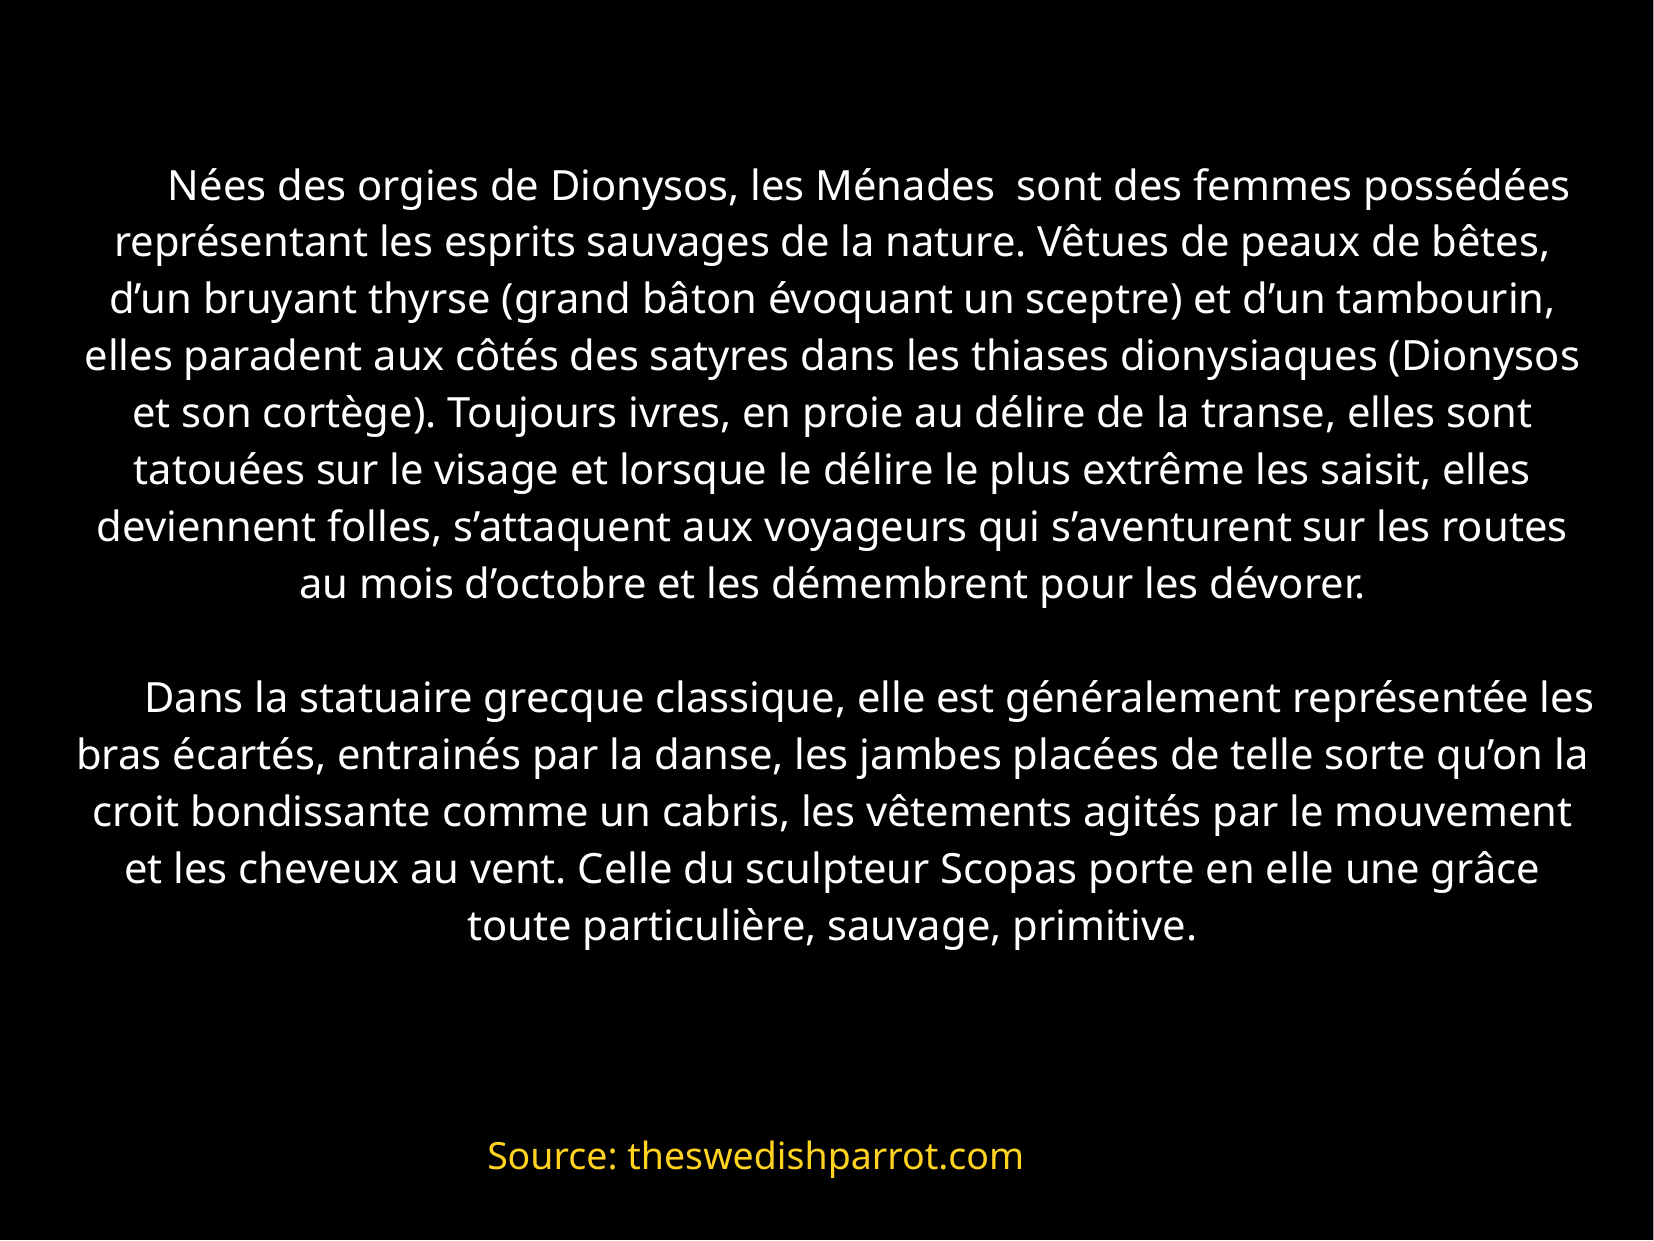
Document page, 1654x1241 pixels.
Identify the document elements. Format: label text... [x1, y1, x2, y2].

text_box Source: theswedishparrot.com [472, 1122, 1182, 1190]
subtitle Nées des orgies de Dionysos, les Ménades sont des femmes possédées représentant les esprits sauvages de la nature. Vêtues de peaux de bêtes, d’un bruyant thyrse (grand bâton évoquant un sceptre) et d’un tambourin, elles paradent aux côtés des satyres dans les thiases dionysiaques (Dionysos et son cortège). Toujours ivres, en proie au délire de la transe, elles sont tatouées sur le visage et lorsque le délire le plus extrême les saisit, elles deviennent folles, s’attaquent aux voyageurs qui s’aventurent sur les routes au mois d’octobre et les démembrent pour les dévorer. Dans la statuaire grecque classique, elle est généralement représentée les bras écartés, entrainés par la danse, les jambes placées de telle sorte qu’on la croit bondissante comme un cabris, les vêtements agités par le mouvement et les cheveux au vent. Celle du sculpteur Scopas porte en elle une grâce toute particulière, sauvage, primitive. [88, 45, 1577, 1063]
